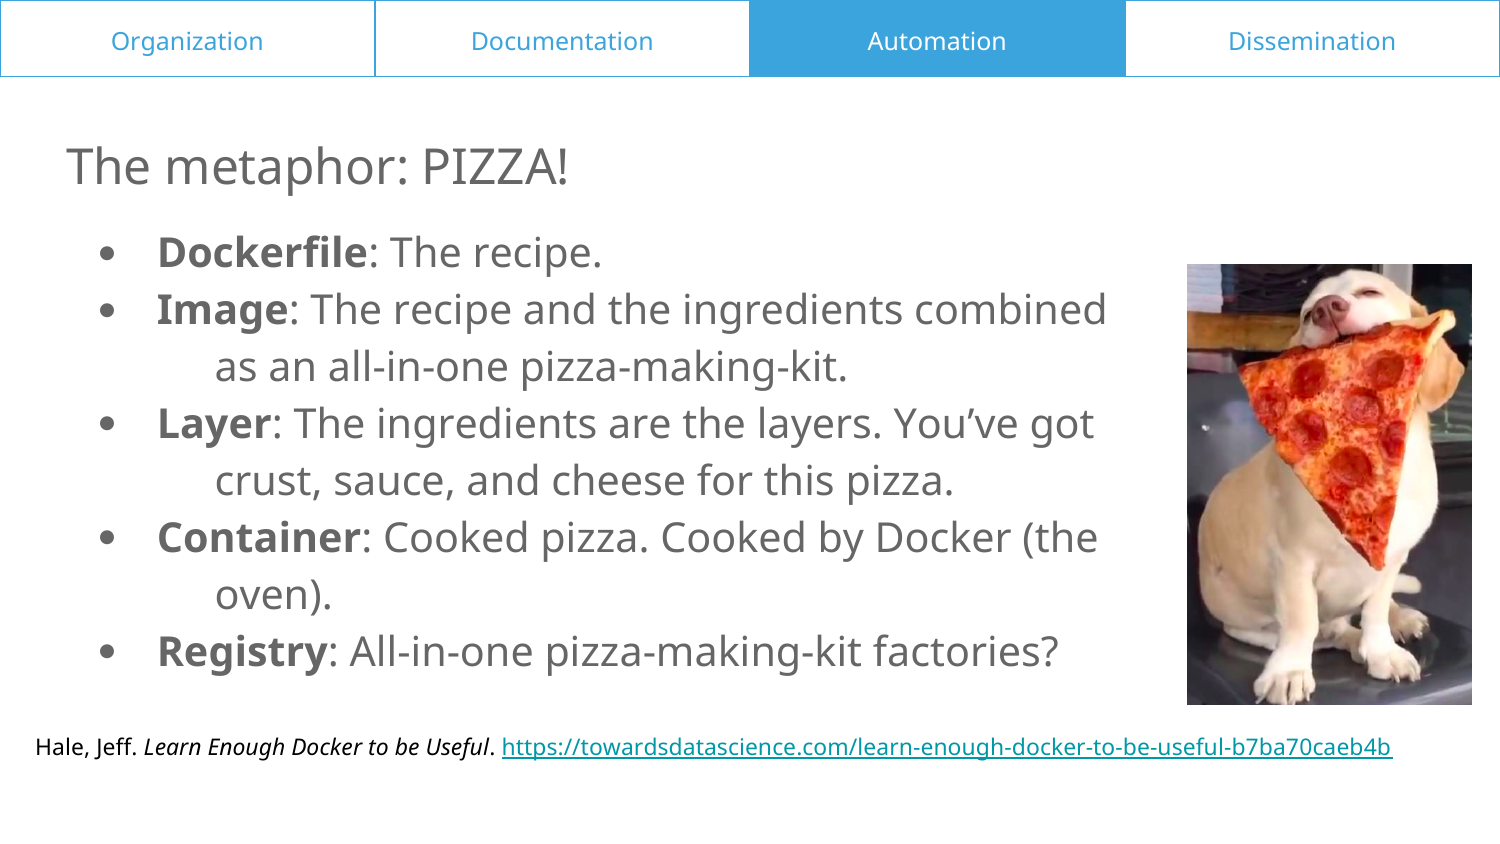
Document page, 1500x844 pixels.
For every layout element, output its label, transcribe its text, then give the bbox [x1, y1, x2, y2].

text_box Documentation [375, 0, 749, 77]
picture [1187, 264, 1472, 705]
text_box Hale, Jeff. Learn Enough Docker to be Useful. https://towardsdatascience.com/learn-enough-docker-to-be-useful-b7ba70caeb4b [20, 717, 1480, 794]
text_box Organization [0, 0, 374, 77]
list The metaphor: PIZZA! Dockerfile: The recipe. Image: The recipe and the ingredients combined as an all-in-one pizza-making-kit. Layer: The ingredients are the layers. You’ve got crust, sauce, and cheese for this pizza. Container: Cooked pizza. Cooked by Docker (the oven). Registry: All-in-one pizza-making-kit factories? [51, 111, 1166, 717]
text_box Automation [750, 0, 1124, 77]
text_box Dissemination [1125, 0, 1500, 77]
